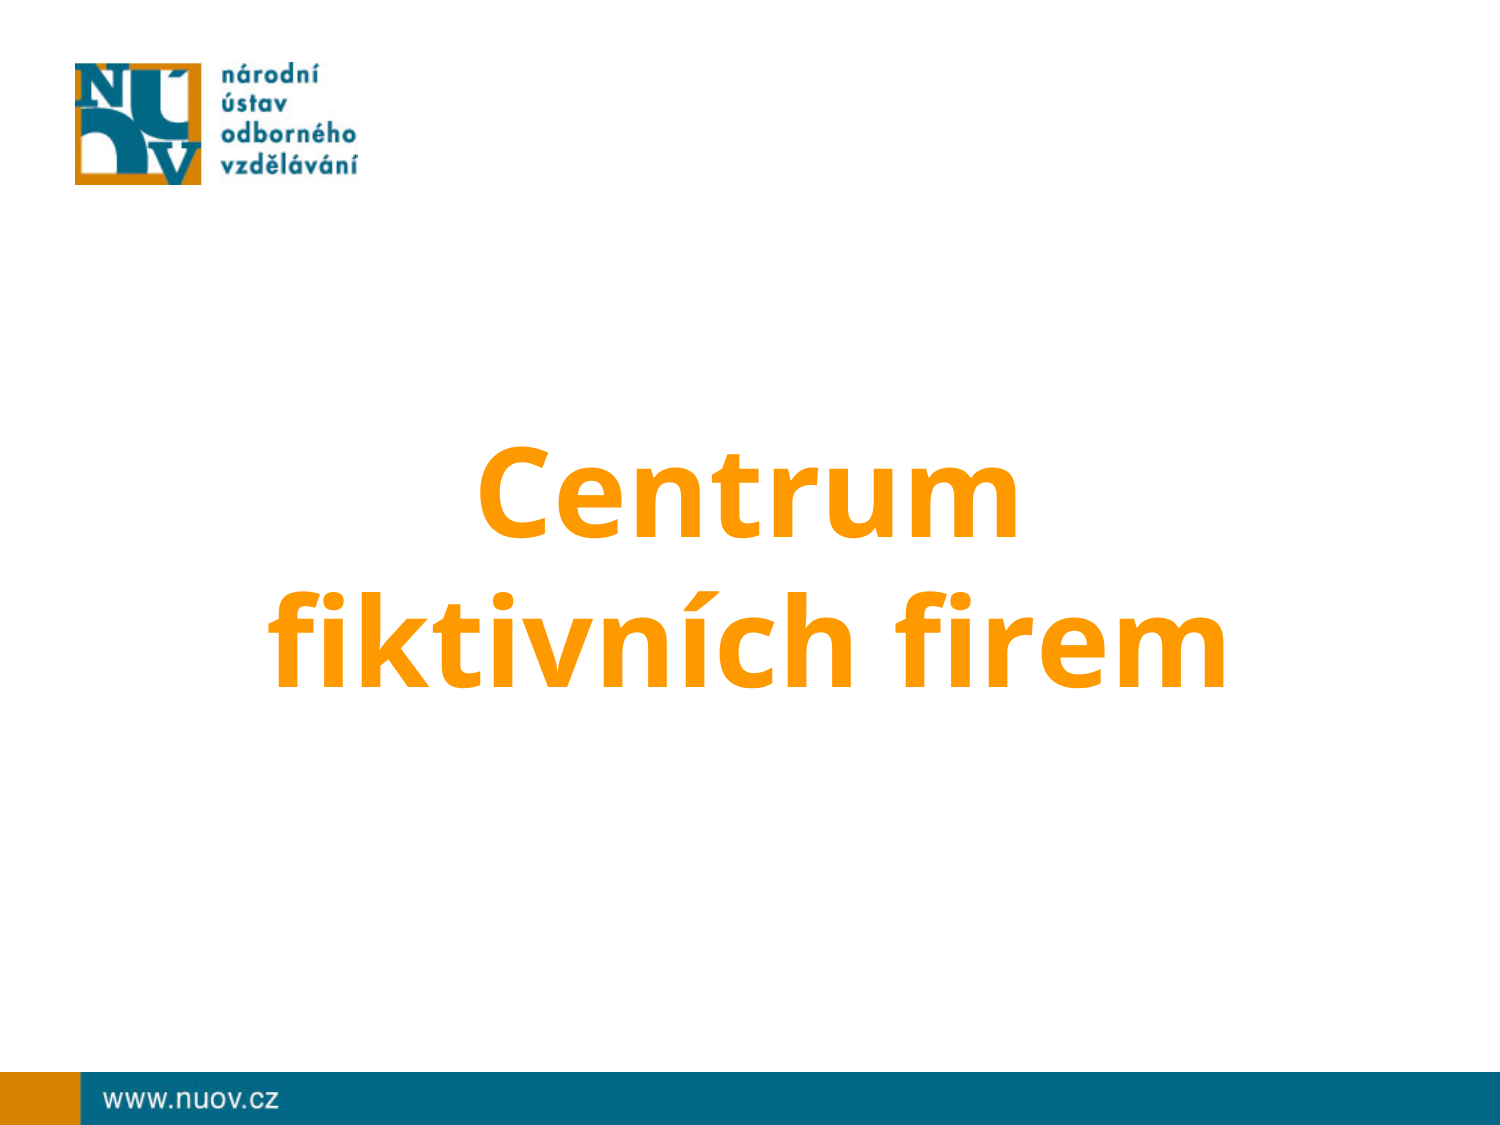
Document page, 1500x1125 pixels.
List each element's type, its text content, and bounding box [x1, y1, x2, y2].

text_box Centrum fiktivních firem [75, 404, 1426, 721]
text_box [0, 1072, 1500, 1125]
text_box [75, 62, 358, 185]
